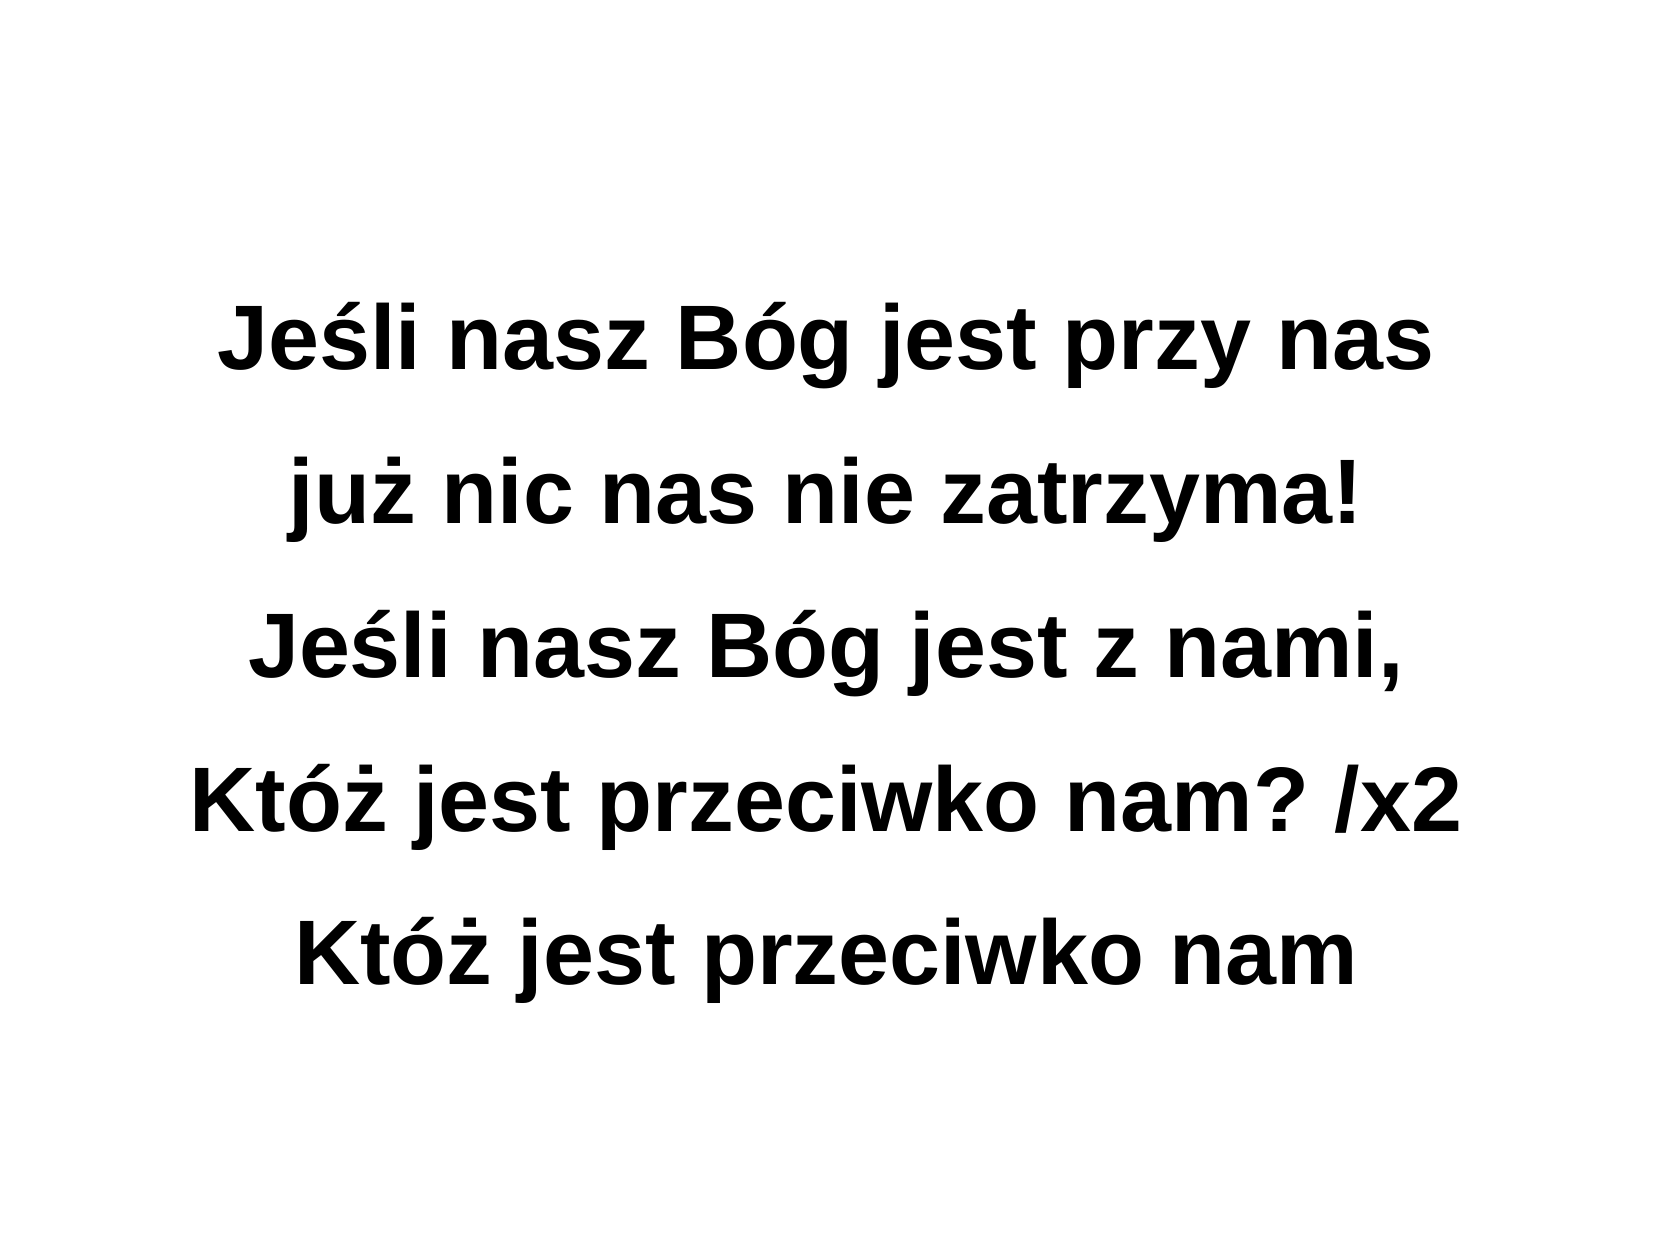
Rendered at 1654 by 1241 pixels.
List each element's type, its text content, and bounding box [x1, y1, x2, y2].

subtitle Jeśli nasz Bóg jest przy nas już nic nas nie zatrzyma! Jeśli nasz Bóg jest z nami, Któż jest przeciwko nam? /x2 Któż jest przeciwko nam [0, 0, 1654, 1241]
